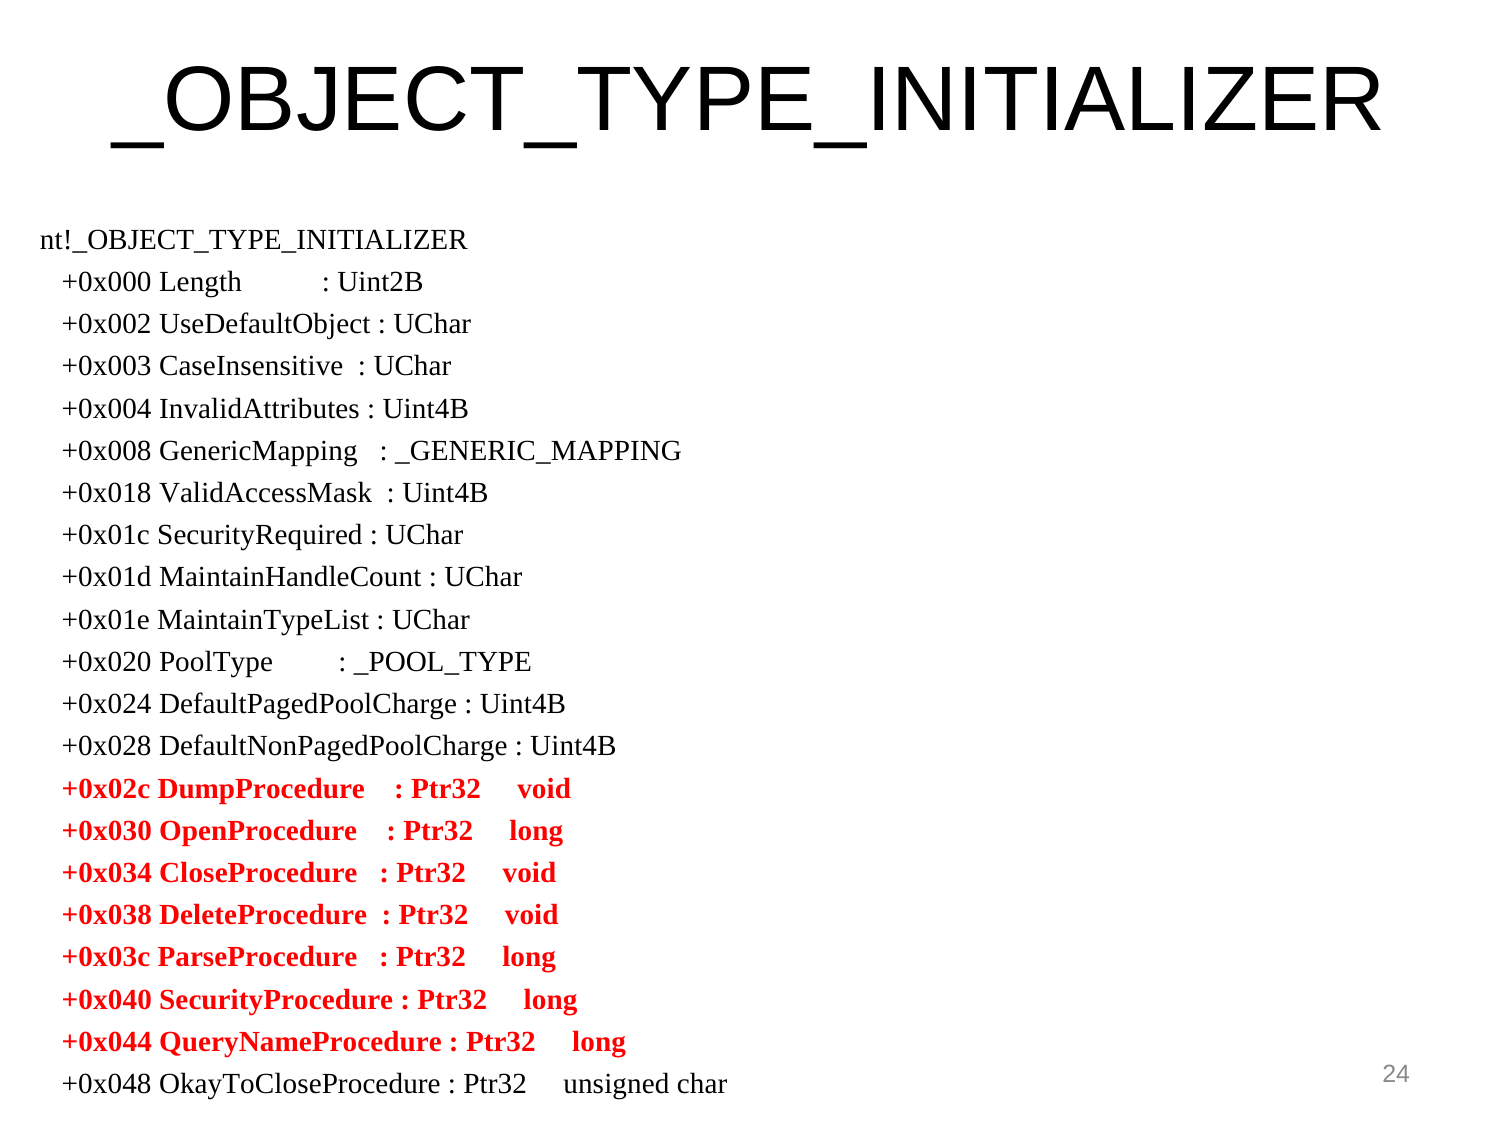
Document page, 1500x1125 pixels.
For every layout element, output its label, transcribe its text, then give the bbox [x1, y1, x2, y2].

list nt!_OBJECT_TYPE_INITIALIZER +0x000 Length : Uint2B +0x002 UseDefaultObject : UChar +0x003 CaseInsensitive : UChar +0x004 InvalidAttributes : Uint4B +0x008 GenericMapping : _GENERIC_MAPPING +0x018 ValidAccessMask : Uint4B +0x01c SecurityRequired : UChar +0x01d MaintainHandleCount : UChar +0x01e MaintainTypeList : UChar +0x020 PoolType : _POOL_TYPE +0x024 DefaultPagedPoolCharge : Uint4B +0x028 DefaultNonPagedPoolCharge : Uint4B +0x02c DumpProcedure : Ptr32 void +0x030 OpenProcedure : Ptr32 long +0x034 CloseProcedure : Ptr32 void +0x038 DeleteProcedure : Ptr32 void +0x03c ParseProcedure : Ptr32 long +0x040 SecurityProcedure : Ptr32 long +0x044 QueryNameProcedure : Ptr32 long +0x048 OkayToCloseProcedure : Ptr32 unsigned char [24, 212, 1388, 1125]
text_box <number> [1074, 1042, 1426, 1103]
title _OBJECT_TYPE_INITIALIZER [0, 0, 1500, 188]
